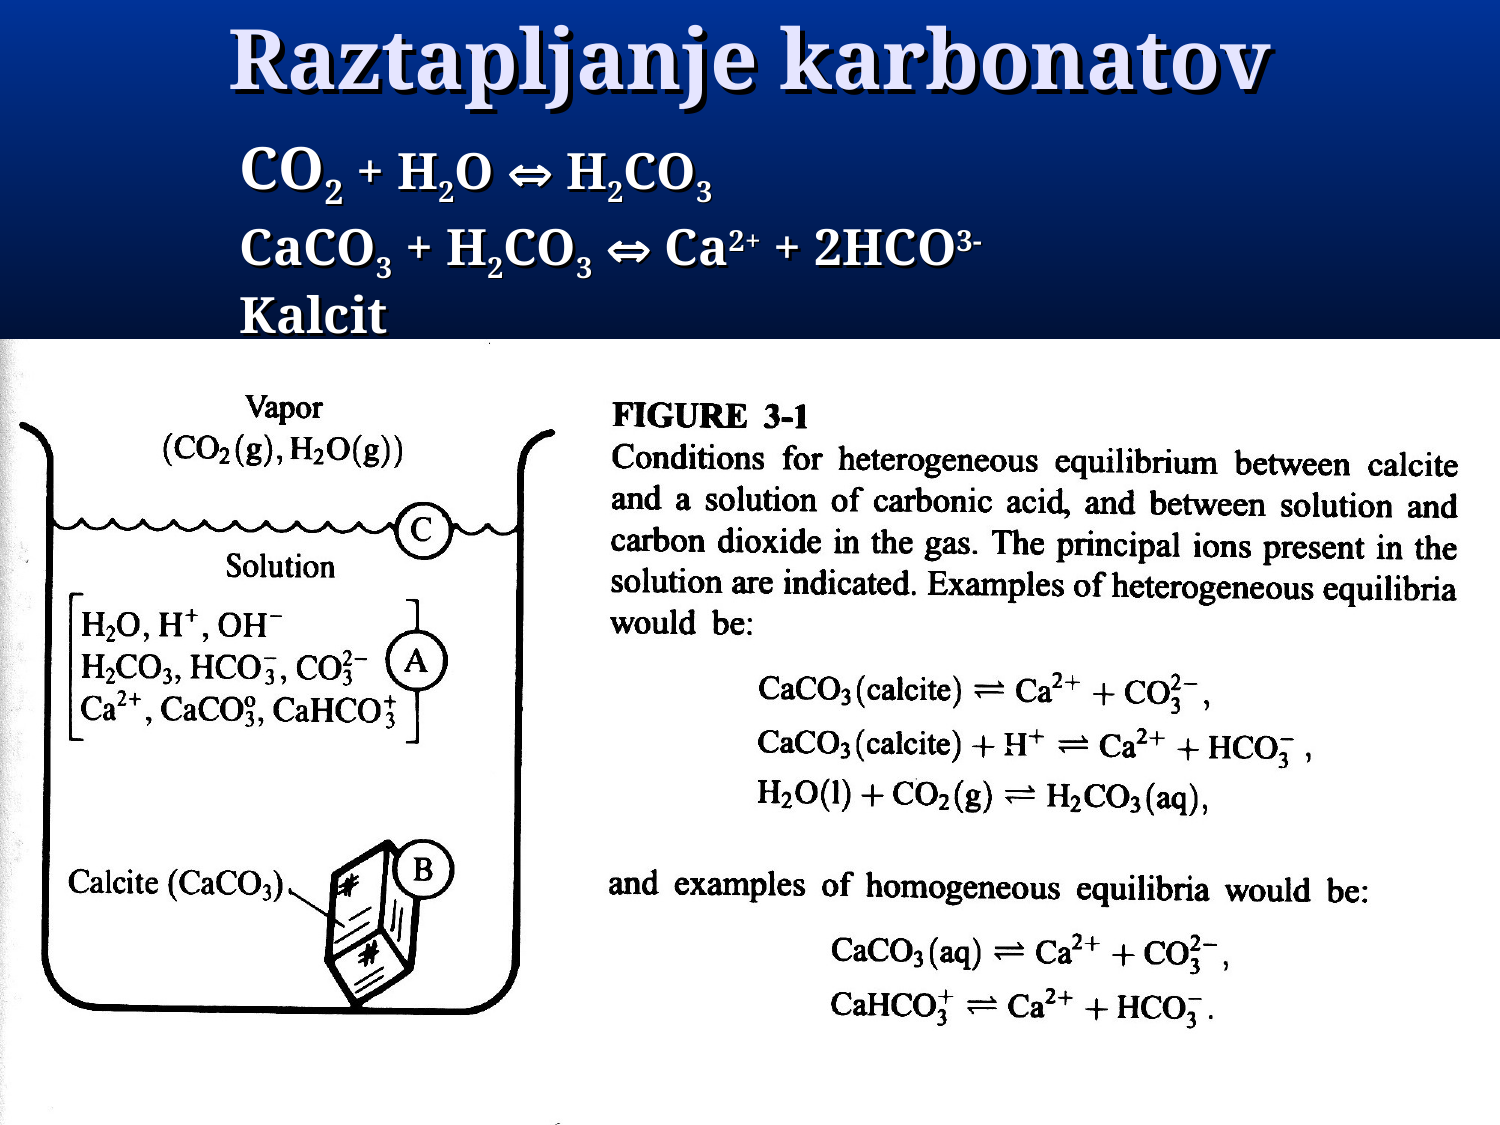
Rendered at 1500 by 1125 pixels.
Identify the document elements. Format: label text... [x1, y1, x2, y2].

list CO2 + H2O  H2CO3 CaCO3 + H2CO3  Ca2+ + 2HCO3- Kalcit [75, 125, 1426, 339]
title Raztapljanje karbonatov [75, 0, 1426, 114]
picture [0, 339, 1500, 1125]
